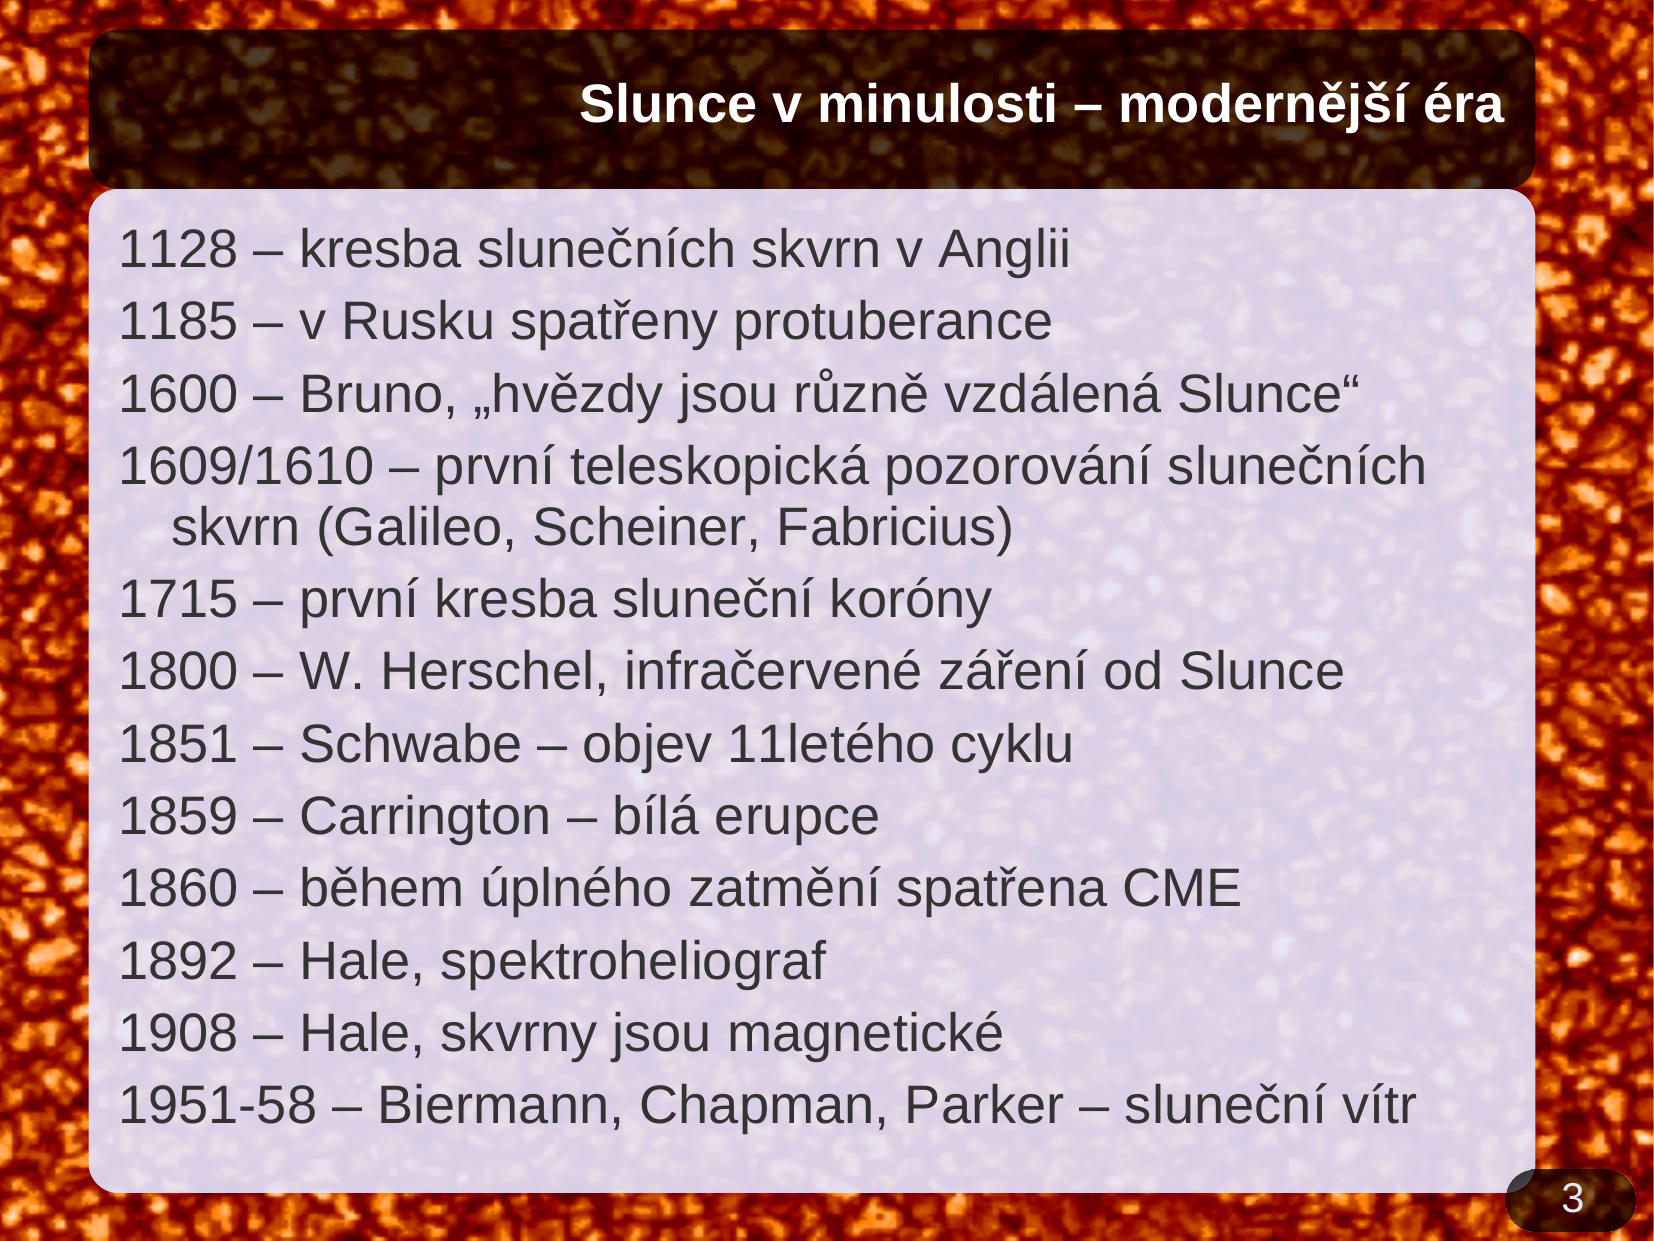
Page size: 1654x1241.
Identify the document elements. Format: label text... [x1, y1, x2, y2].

picture [0, 0, 1654, 1241]
title Slunce v minulosti – modernější éra [118, 59, 1506, 148]
list 1128 – kresba slunečních skvrn v Anglii 1185 – v Rusku spatřeny protuberance 1600 – Bruno, „hvězdy jsou různě vzdálená Slunce“ 1609/1610 – první teleskopická pozorování slunečních skvrn (Galileo, Scheiner, Fabricius) 1715 – první kresba sluneční koróny 1800 – W. Herschel, infračervené záření od Slunce 1851 – Schwabe – objev 11letého cyklu 1859 – Carrington – bílá erupce 1860 – během úplného zatmění spatřena CME 1892 – Hale, spektroheliograf 1908 – Hale, skvrny jsou magnetické 1951-58 – Biermann, Chapman, Parker – sluneční vítr [118, 218, 1477, 1164]
